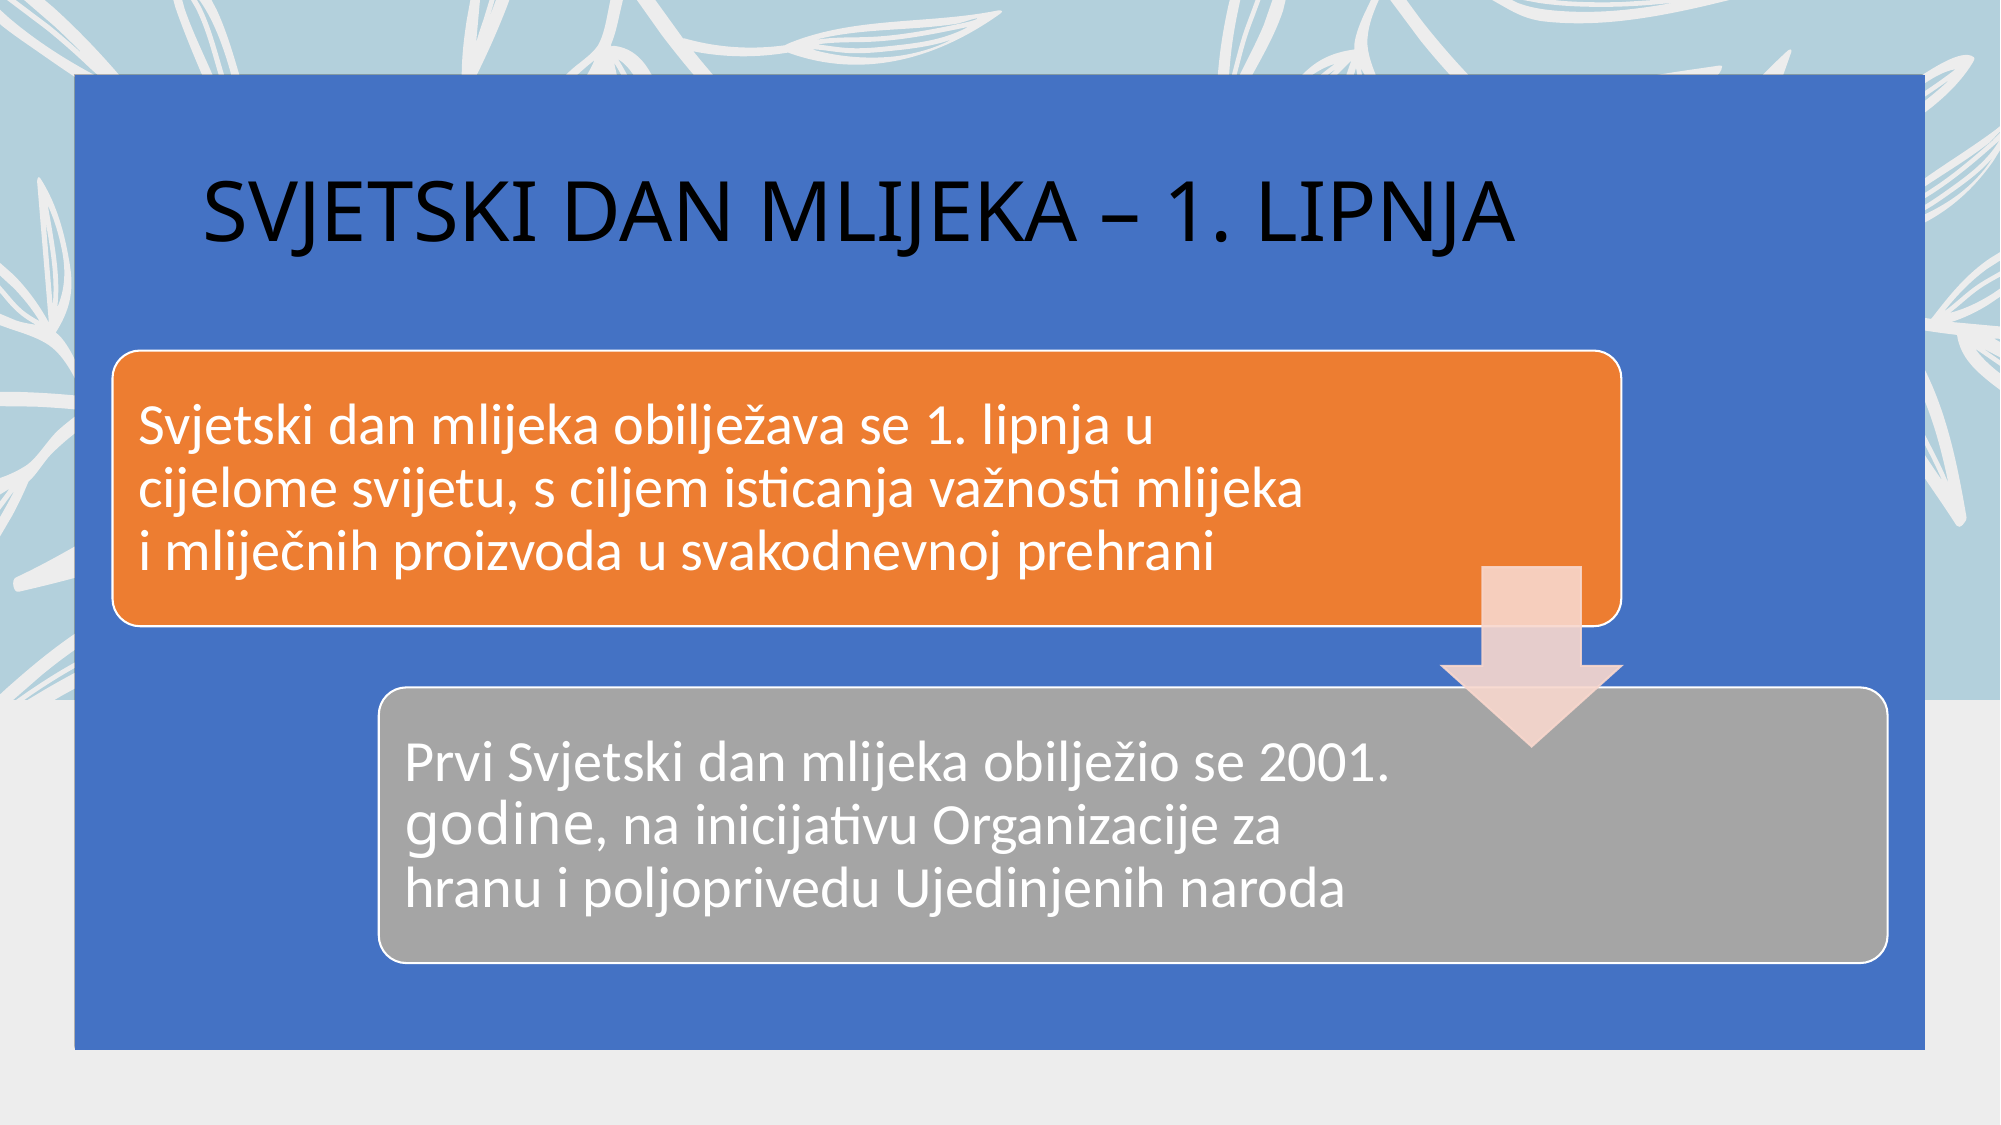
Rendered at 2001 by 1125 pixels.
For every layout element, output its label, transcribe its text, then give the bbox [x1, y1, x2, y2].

text_box Prvi Svjetski dan mlijeka obilježio se 2001. godine, na inicijativu Organizacije za hranu i poljoprivedu Ujedinjenih naroda [378, 687, 1888, 964]
title SVJETSKI DAN MLIJEKA – 1. LIPNJA [187, 162, 1813, 276]
text_box Svjetski dan mlijeka obilježava se 1. lipnja u cijelome svijetu, s ciljem isticanja važnosti mlijeka i mliječnih proizvoda u svakodnevnoj prehrani [112, 350, 1622, 627]
text_box [0, 0, 2000, 1125]
